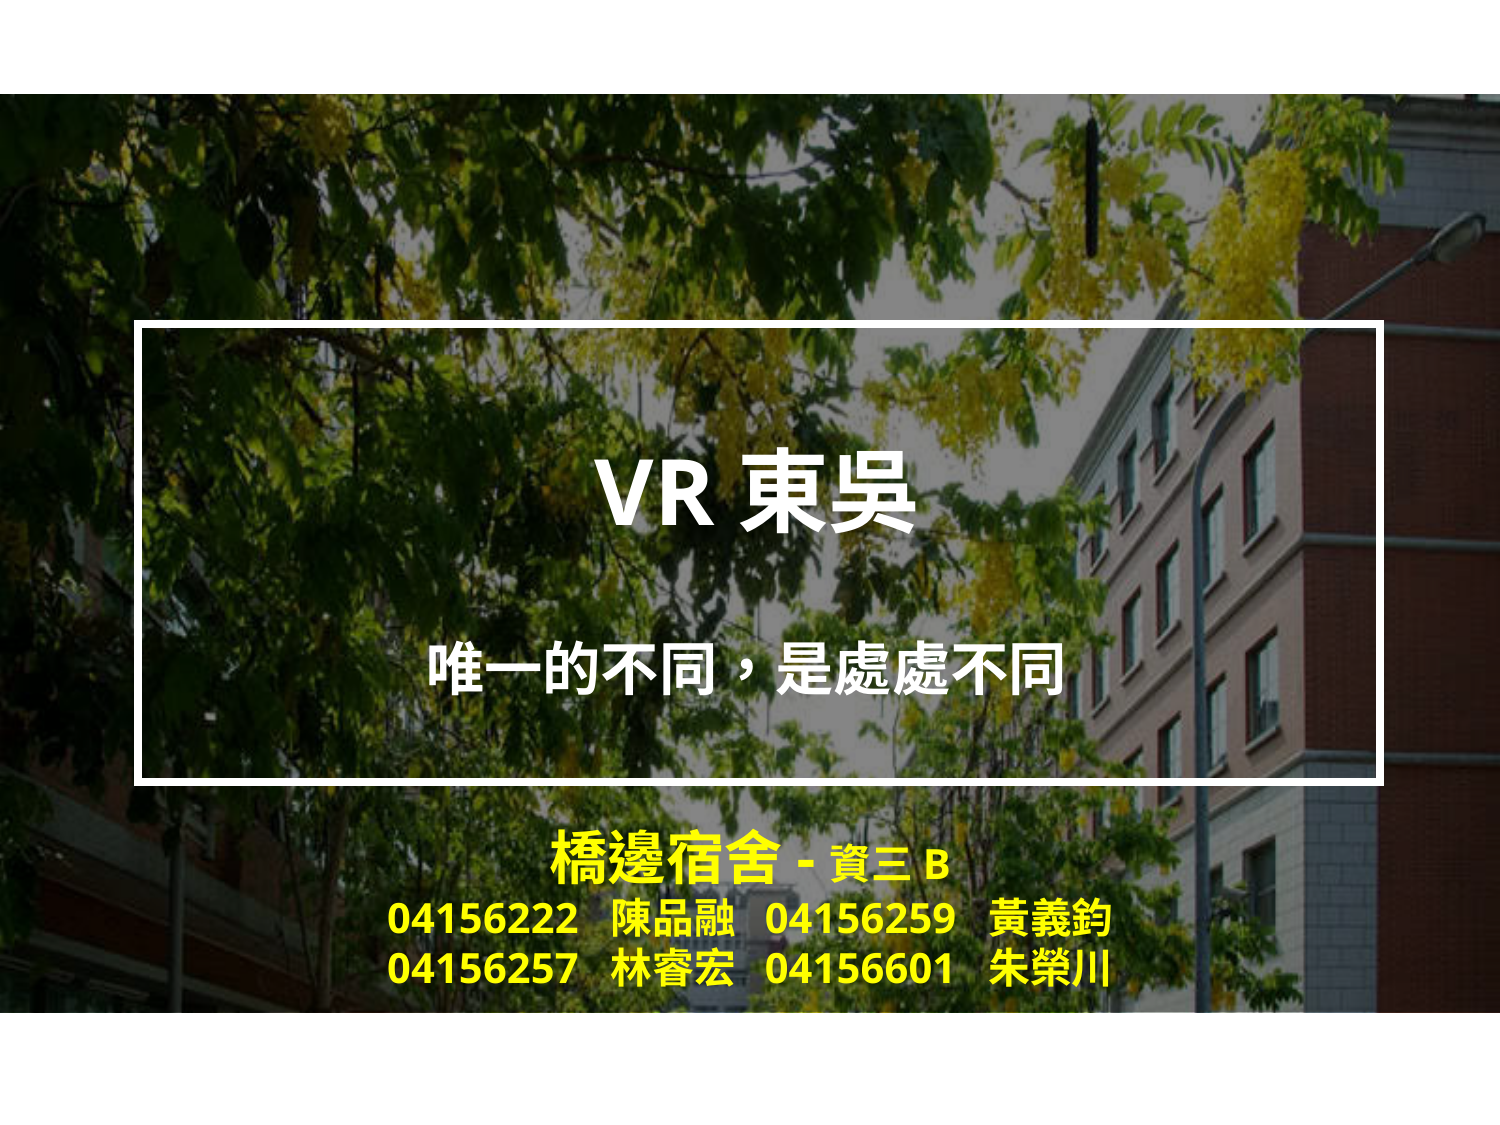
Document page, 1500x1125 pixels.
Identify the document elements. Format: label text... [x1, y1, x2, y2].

text_box [0, 94, 1500, 1012]
text_box VR東吳 [579, 426, 921, 553]
text_box 橋邊宿舍-資三B 04156222 陳品融 04156259 黃義鈞 04156257 林睿宏 04156601 朱榮川 [377, 814, 1124, 1001]
text_box 唯一的不同，是處處不同 [411, 624, 1090, 711]
